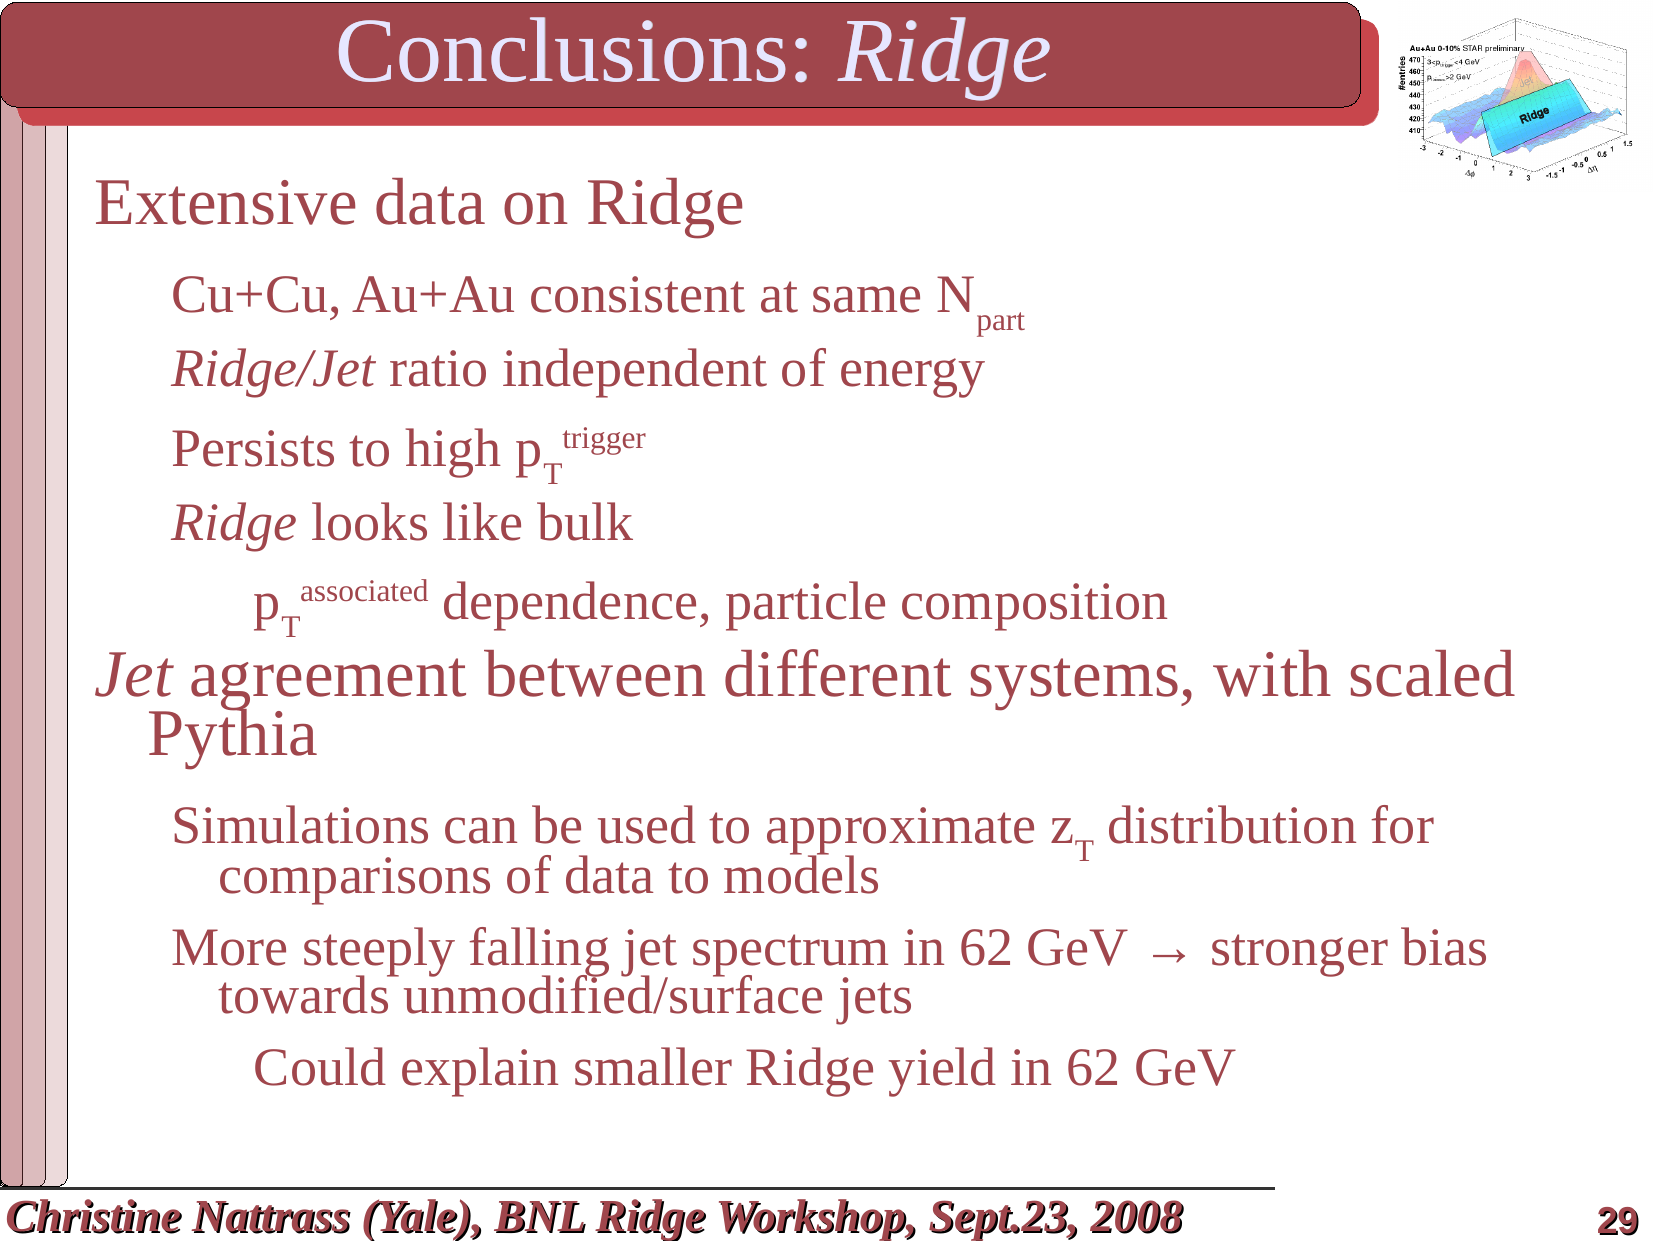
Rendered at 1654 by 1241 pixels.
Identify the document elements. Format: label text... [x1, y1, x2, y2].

picture [1398, 0, 1653, 193]
title Conclusions: Ridge [0, 0, 1388, 107]
list Extensive data on Ridge Cu+Cu, Au+Au consistent at same Npart Ridge/Jet ratio independent of energy Persists to high pTtrigger Ridge looks like bulk pTassociated dependence, particle composition Jet agreement between different systems, with scaled Pythia Simulations can be used to approximate zT distribution for comparisons of data to models More steeply falling jet spectrum in 62 GeV → stronger bias towards unmodified/surface jets Could explain smaller Ridge yield in 62 GeV [76, 177, 1637, 1179]
